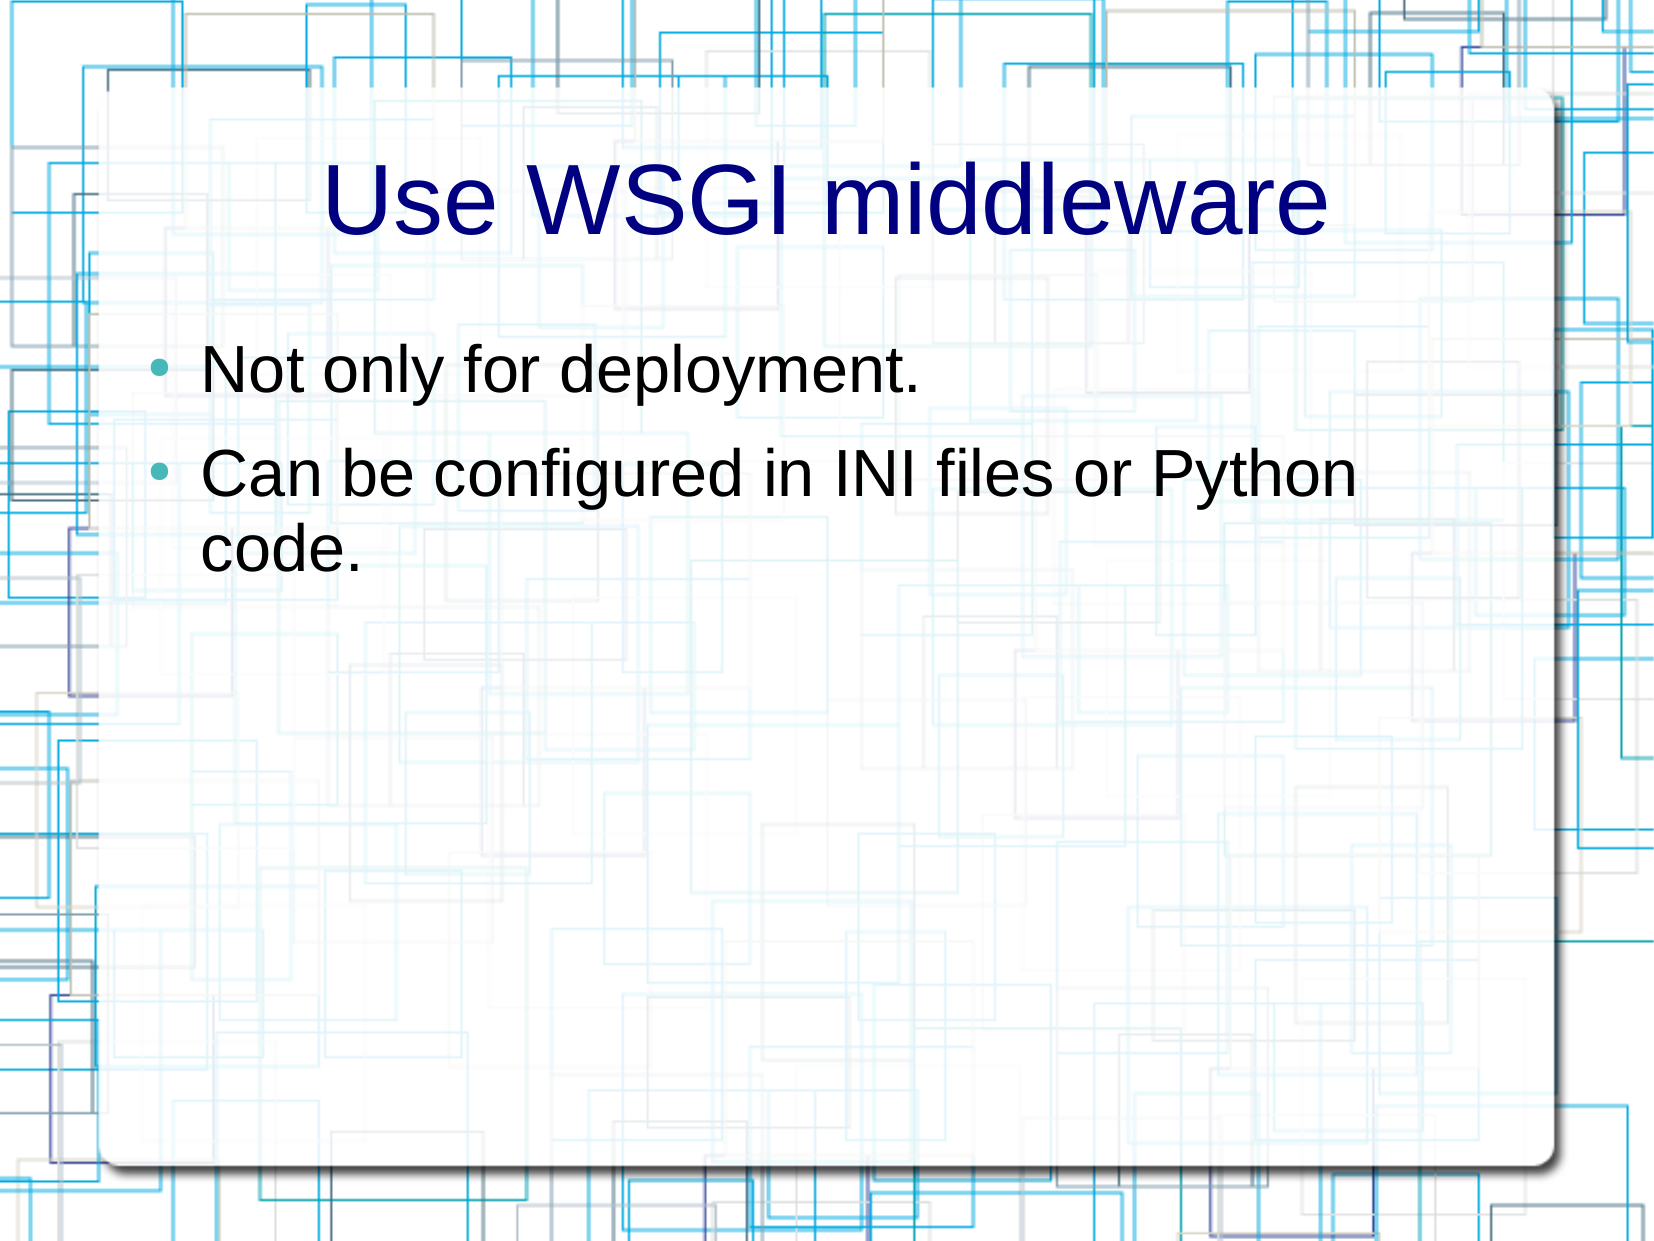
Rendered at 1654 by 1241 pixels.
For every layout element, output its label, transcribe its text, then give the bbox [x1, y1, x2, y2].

title Use WSGI middleware [118, 104, 1536, 297]
picture [0, 0, 1654, 1241]
list Not only for deployment. Can be configured in INI files or Python code. [129, 331, 1524, 1136]
